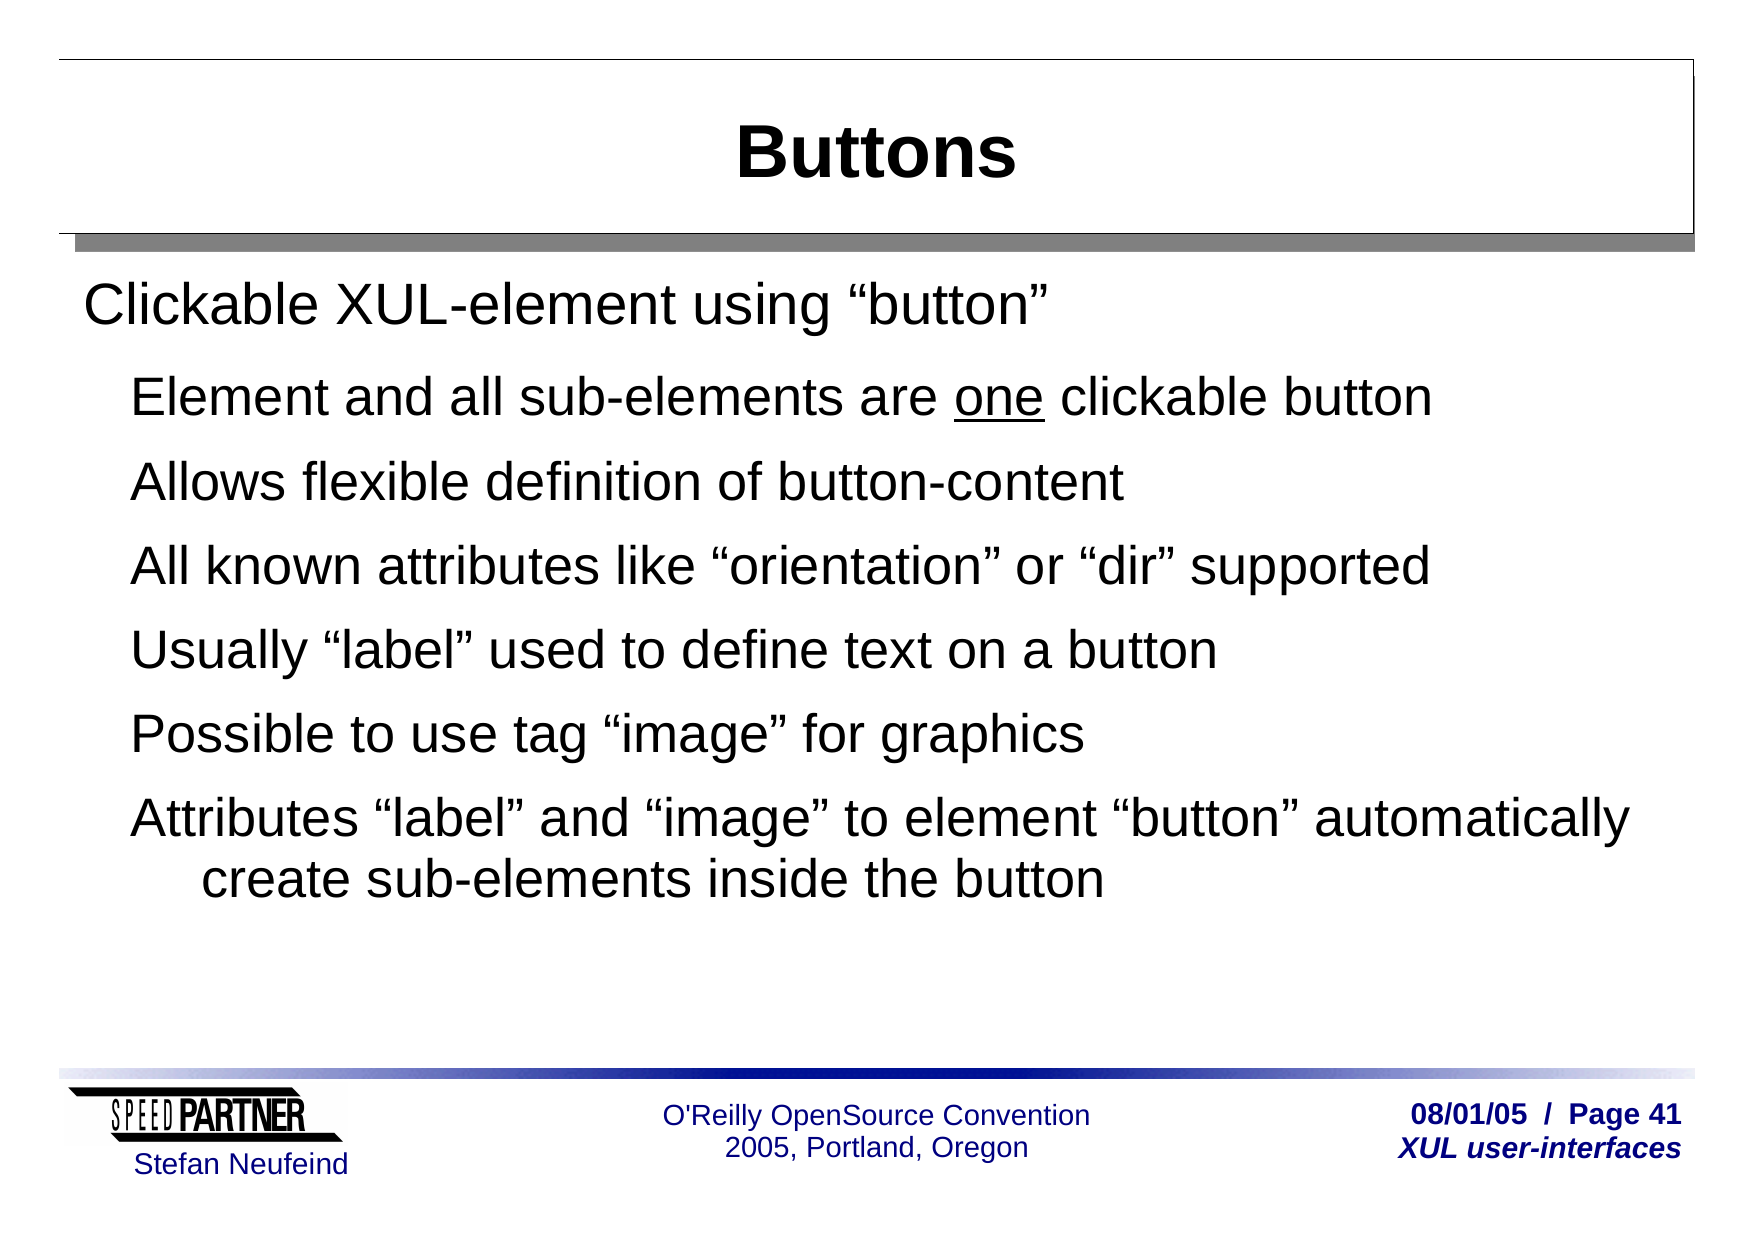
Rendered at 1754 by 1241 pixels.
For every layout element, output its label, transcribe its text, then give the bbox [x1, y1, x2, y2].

title Buttons [59, 59, 1695, 244]
picture [59, 1068, 1695, 1079]
picture [64, 1082, 348, 1146]
list Clickable XUL-element using “button” Element and all sub-elements are one clickable button Allows flexible definition of button-content All known attributes like “orientation” or “dir” supported Usually “label” used to define text on a button Possible to use tag “image” for graphics Attributes “label” and “image” to element “button” automatically create sub-elements inside the button [71, 272, 1695, 1055]
